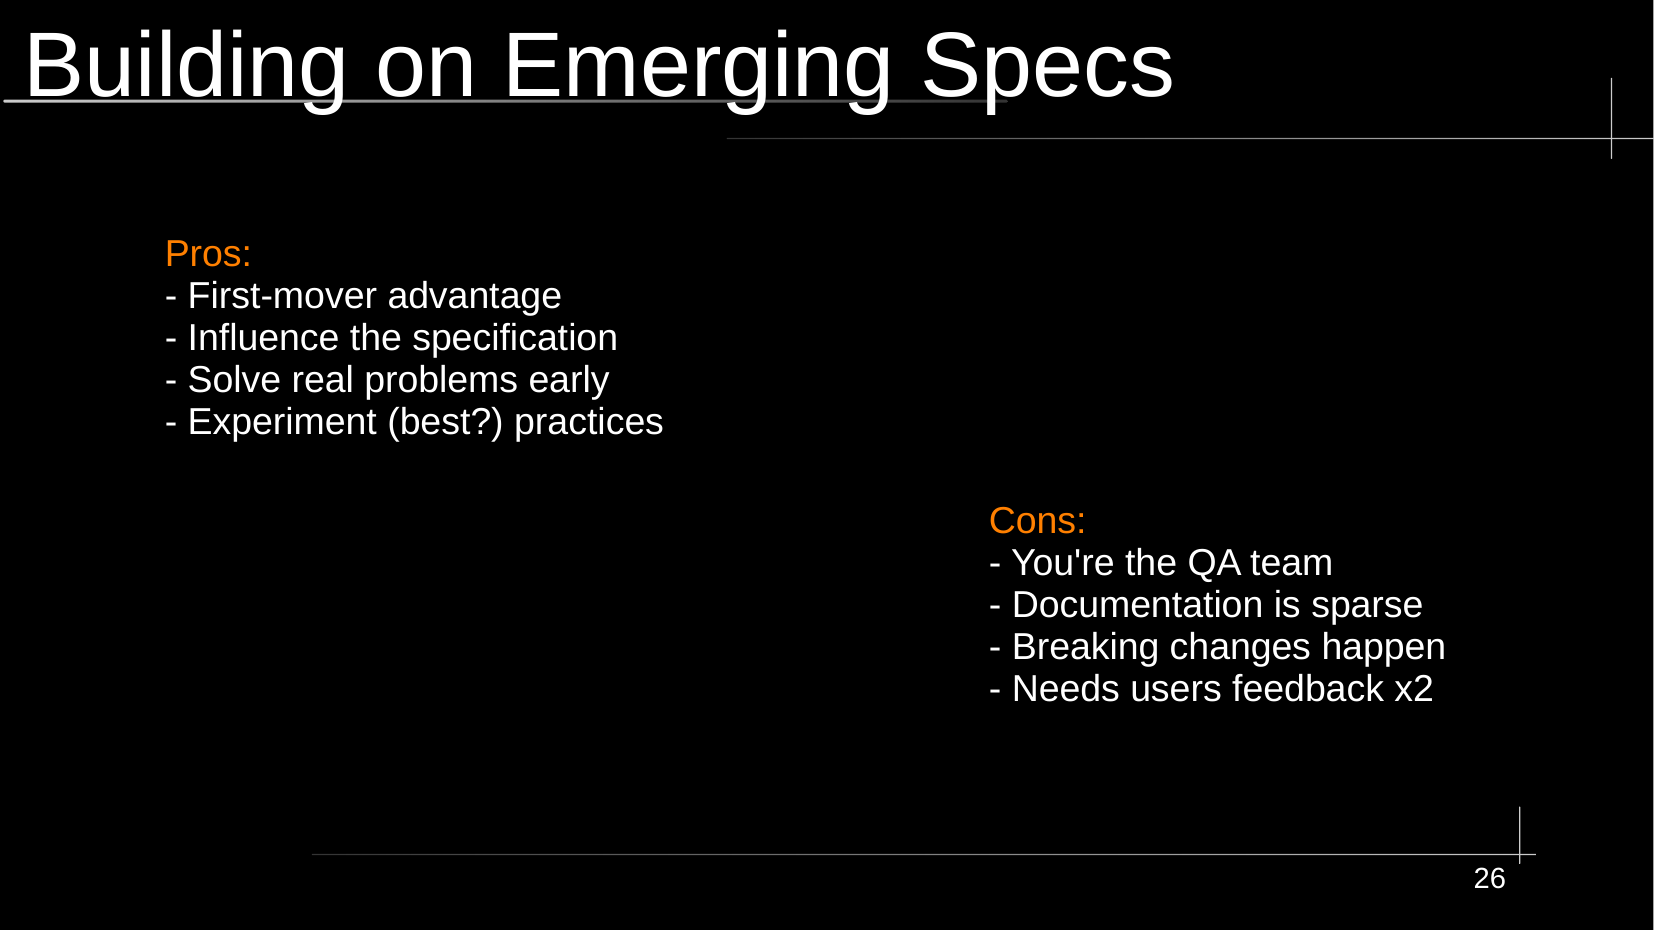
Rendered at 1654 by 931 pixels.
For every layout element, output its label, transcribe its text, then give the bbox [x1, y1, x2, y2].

text_box Cons: - You're the QA team - Documentation is sparse - Breaking changes happen - Needs users feedback x2 [974, 492, 1463, 676]
title Building on Emerging Specs [23, 11, 1589, 119]
text_box Pros: - First-mover advantage - Influence the specification - Solve real problems early - Experiment (best?) practices [150, 225, 826, 488]
